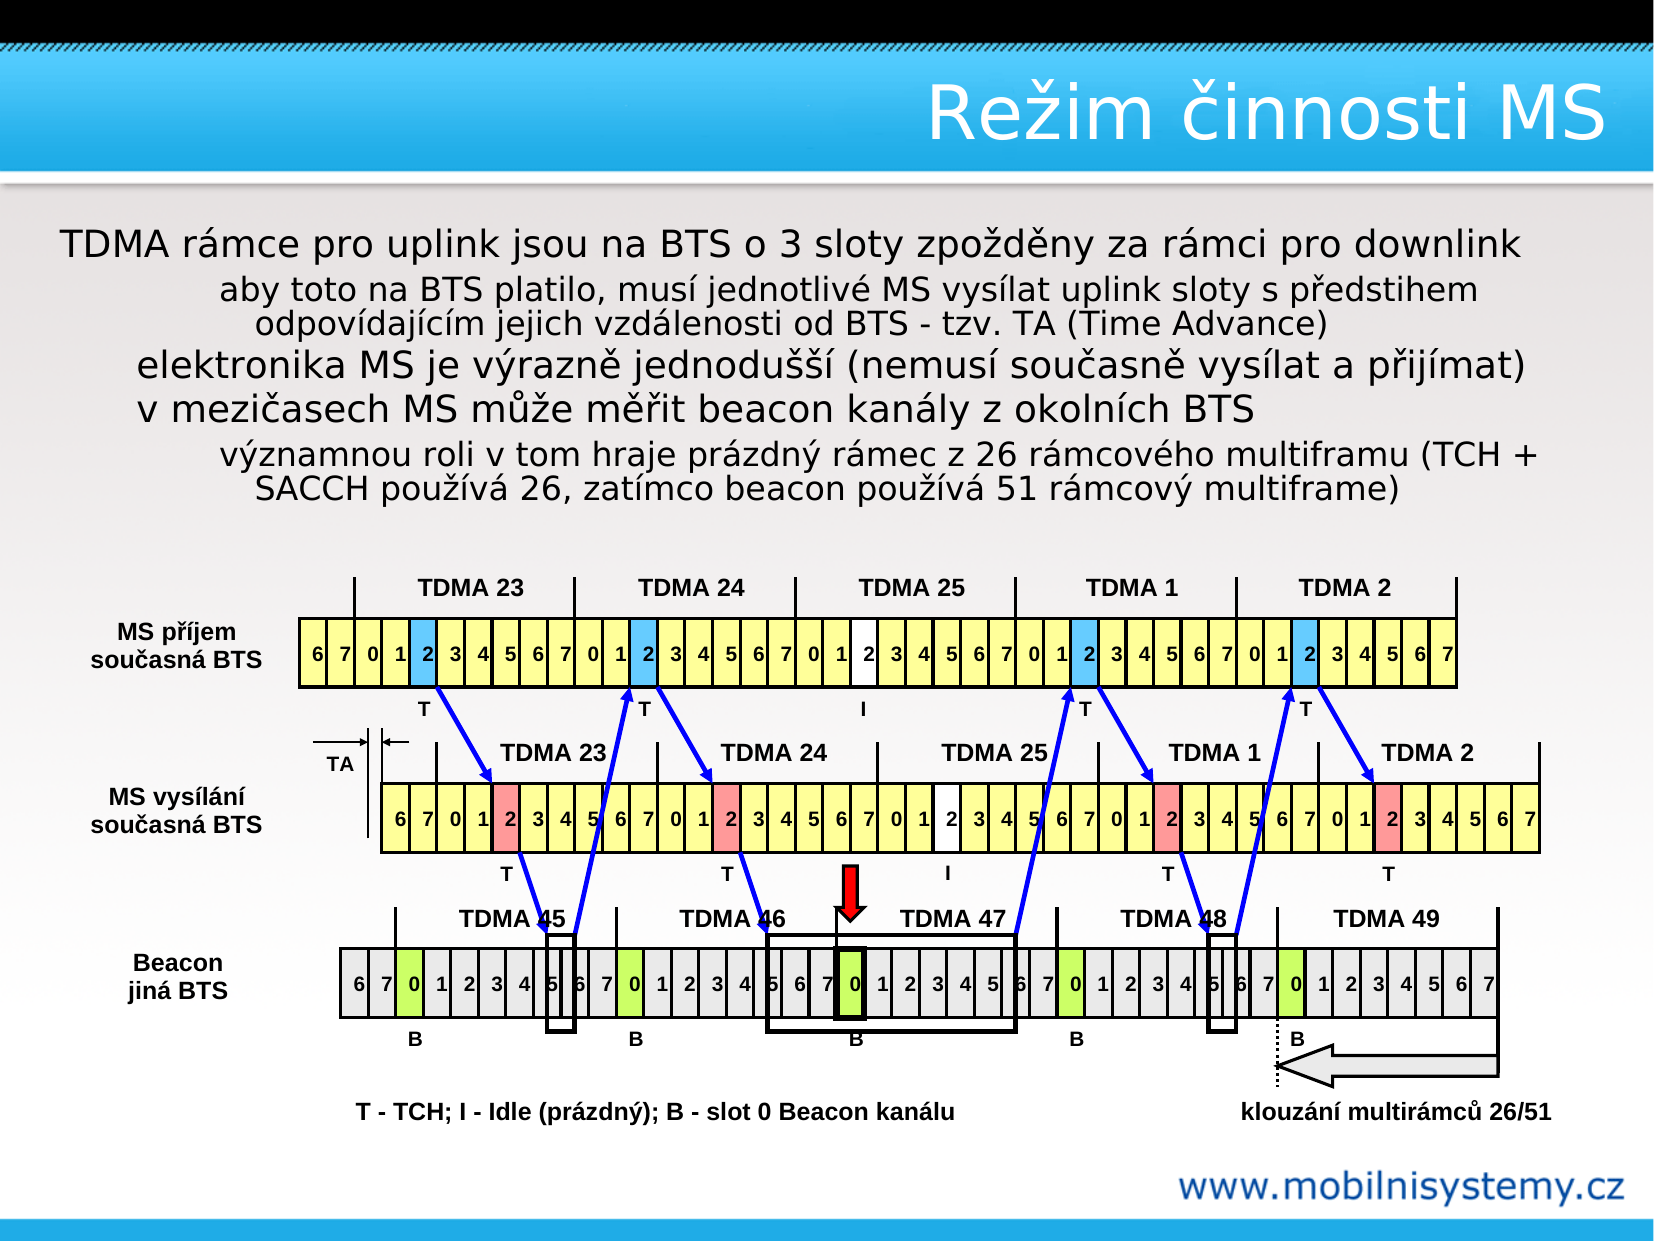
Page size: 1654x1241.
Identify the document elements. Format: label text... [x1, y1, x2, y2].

text_box [879, 783, 904, 800]
text_box 6 [1043, 800, 1070, 839]
text_box [549, 1004, 559, 1018]
text_box [602, 839, 628, 853]
text_box 7 [547, 634, 574, 674]
text_box [1484, 839, 1510, 853]
text_box [1017, 783, 1042, 800]
text_box MS vysílání současná BTS [75, 775, 279, 847]
text_box 6 [1001, 965, 1013, 1004]
text_box [1458, 783, 1483, 800]
text_box 6 [1238, 965, 1249, 1004]
text_box [1031, 1004, 1055, 1018]
text_box 7 [409, 800, 438, 839]
text_box [411, 783, 435, 800]
text_box 4 [547, 800, 574, 839]
text_box 4 [1167, 965, 1194, 1004]
text_box [549, 618, 573, 634]
text_box T [712, 855, 737, 894]
text_box 3 [1403, 800, 1428, 839]
text_box T [1070, 689, 1095, 729]
text_box [1263, 839, 1290, 853]
text_box [1265, 618, 1290, 634]
text_box TDMA 1 [1070, 566, 1195, 610]
text_box B [1056, 1020, 1085, 1060]
text_box 1 [381, 634, 409, 674]
text_box [1376, 783, 1400, 800]
text_box 2 [671, 965, 700, 1004]
text_box [1277, 1045, 1498, 1087]
text_box [1444, 1004, 1469, 1018]
text_box [397, 1004, 422, 1018]
text_box [684, 839, 711, 853]
text_box [1155, 674, 1179, 687]
text_box TDMA 46 [664, 896, 802, 941]
text_box 2 [1373, 800, 1403, 839]
text_box 3 [1361, 965, 1387, 1004]
text_box TDMA 25 [926, 731, 1058, 775]
text_box 7 [1249, 965, 1277, 1004]
text_box [604, 618, 628, 634]
text_box [631, 618, 656, 634]
text_box [1401, 839, 1427, 853]
text_box 5 [1194, 965, 1206, 1004]
text_box TDMA 23 [485, 731, 617, 775]
text_box [700, 1004, 725, 1018]
text_box 6 [1442, 965, 1470, 1004]
text_box [836, 866, 865, 922]
text_box 6 [781, 965, 808, 1004]
text_box T [492, 855, 516, 894]
text_box [425, 1004, 449, 1018]
text_box 6 [577, 965, 588, 1004]
text_box T [409, 689, 433, 729]
text_box [1428, 839, 1455, 853]
text_box 7 [326, 634, 355, 674]
text_box 5 [795, 800, 822, 839]
text_box I [845, 689, 879, 729]
text_box [1100, 618, 1124, 634]
text_box [932, 839, 959, 853]
text_box 7 [368, 965, 397, 1004]
text_box 5 [1456, 800, 1484, 839]
text_box [1318, 839, 1345, 853]
text_box [893, 1004, 918, 1018]
text_box klouzání multirámců 26/51 [1225, 1089, 1569, 1134]
text_box 2 [932, 800, 962, 839]
text_box [714, 618, 739, 634]
text_box [960, 839, 987, 853]
text_box 0 [1236, 634, 1263, 674]
text_box [673, 1004, 697, 1018]
text_box 0 [438, 800, 464, 839]
text_box [438, 783, 463, 800]
text_box [596, 839, 601, 853]
text_box [838, 1004, 863, 1018]
text_box [547, 839, 573, 853]
text_box [838, 948, 1013, 965]
text_box [686, 674, 711, 687]
text_box TDMA 23 [613, 734, 623, 775]
text_box [769, 674, 794, 687]
text_box [1155, 783, 1179, 800]
text_box 2 [629, 634, 659, 674]
text_box [356, 674, 380, 687]
text_box [356, 618, 380, 634]
text_box [797, 618, 821, 634]
text_box [769, 618, 794, 634]
text_box [1059, 948, 1206, 965]
text_box [1086, 1004, 1111, 1018]
text_box [535, 1004, 545, 1018]
text_box [1373, 839, 1400, 853]
list TDMA rámce pro uplink jsou na BTS o 3 sloty zpožděny za rámci pro downlink aby toto na BTS platilo, musí jednotlivé MS vysílat uplink sloty s předstihem odpovídajícím jejich vzdálenosti od BTS - tzv. TA (Time Advance) elektronika MS je výrazně jednodušší (nemusí současně vysílat a přijímat) v mezičasech MS může měřit beacon kanály z okolních BTS významnou roli v tom hraje prázdný rámec z 26 rámcového multiframu (TCH + SACCH používá 26, zatímco beacon používá 51 rámcový multiframe) [32, 218, 1595, 1108]
text_box [1389, 1004, 1414, 1018]
text_box 1 [1084, 965, 1112, 1004]
text_box [381, 839, 408, 853]
text_box [1320, 783, 1345, 800]
text_box [1348, 783, 1372, 800]
text_box [742, 618, 766, 634]
text_box [1210, 783, 1235, 800]
text_box [438, 674, 463, 687]
text_box [1403, 674, 1427, 687]
text_box [1417, 1004, 1441, 1018]
text_box [1196, 1004, 1206, 1018]
text_box Beacon jiná BTS [112, 940, 244, 1012]
text_box 0 [1318, 800, 1346, 839]
text_box [1183, 674, 1207, 687]
text_box 2 [1070, 634, 1099, 674]
text_box [783, 1004, 807, 1018]
text_box TDMA 24 [622, 566, 761, 610]
text_box [852, 618, 876, 634]
text_box [879, 674, 904, 687]
text_box [466, 674, 490, 687]
text_box [1125, 839, 1152, 853]
text_box 5 [574, 800, 602, 839]
text_box 0 [355, 634, 381, 674]
text_box [1376, 618, 1400, 634]
text_box [742, 839, 766, 853]
text_box 7 [1291, 800, 1318, 839]
text_box [907, 674, 931, 687]
text_box [383, 618, 408, 634]
text_box [1238, 618, 1262, 634]
text_box [409, 839, 435, 853]
text_box [1141, 1004, 1166, 1018]
text_box 6 [560, 965, 572, 1004]
text_box 2 [409, 634, 438, 674]
text_box 7 [767, 634, 795, 674]
text_box 3 [521, 800, 547, 839]
text_box TDMA 24 [705, 731, 843, 775]
text_box [494, 783, 518, 800]
text_box 1 [905, 800, 932, 839]
text_box 5 [932, 634, 960, 674]
text_box 0 [877, 800, 905, 839]
text_box 6 [340, 965, 368, 1004]
text_box 2 [1332, 965, 1361, 1004]
text_box [549, 948, 572, 965]
text_box [822, 839, 849, 853]
text_box [521, 674, 546, 687]
text_box [618, 948, 765, 965]
text_box 2 [1153, 800, 1182, 839]
text_box B [616, 1020, 644, 1060]
text_box [948, 1004, 973, 1018]
text_box [1238, 948, 1276, 965]
text_box [1320, 674, 1345, 687]
text_box [1293, 783, 1317, 800]
text_box [494, 618, 518, 634]
text_box 5 [1236, 800, 1263, 839]
text_box [1320, 618, 1345, 634]
text_box 2 [1291, 634, 1320, 674]
text_box [1072, 783, 1097, 800]
text_box [1100, 783, 1124, 800]
text_box [852, 674, 876, 687]
text_box [850, 839, 876, 853]
text_box B [1277, 1020, 1306, 1060]
text_box [1210, 618, 1235, 634]
text_box 0 [574, 634, 602, 674]
text_box 4 [464, 634, 492, 674]
text_box [811, 1004, 835, 1018]
text_box [990, 674, 1014, 687]
text_box [1114, 1004, 1138, 1018]
text_box 3 [879, 634, 905, 674]
text_box [1279, 1004, 1303, 1018]
text_box 1 [864, 965, 891, 1004]
text_box [1293, 674, 1317, 687]
text_box [714, 783, 739, 800]
text_box 7 [1428, 634, 1455, 674]
text_box [464, 839, 490, 853]
text_box [328, 618, 353, 634]
text_box [438, 618, 463, 634]
text_box 6 [822, 800, 850, 839]
text_box [452, 1004, 477, 1018]
text_box TDMA 1 [1153, 731, 1277, 775]
text_box 2 [891, 965, 920, 1004]
text_box [962, 674, 987, 687]
text_box [1291, 839, 1317, 853]
text_box I [930, 853, 964, 893]
text_box [877, 839, 904, 853]
text_box 6 [1222, 965, 1234, 1004]
text_box [1269, 783, 1290, 800]
text_box 6 [602, 800, 629, 839]
text_box [1511, 839, 1538, 853]
text_box [549, 674, 573, 687]
text_box [824, 674, 849, 687]
text_box [383, 674, 408, 687]
text_box [1238, 783, 1262, 800]
text_box [659, 618, 683, 634]
text_box [824, 618, 849, 634]
text_box 2 [492, 800, 521, 839]
text_box 1 [643, 965, 671, 1004]
text_box 0 [1098, 800, 1125, 839]
text_box [645, 1004, 670, 1018]
text_box [1183, 783, 1207, 800]
text_box [1128, 618, 1152, 634]
text_box 1 [1263, 634, 1291, 674]
text_box [742, 674, 766, 687]
text_box [1252, 1004, 1276, 1018]
text_box [576, 618, 601, 634]
text_box T [629, 689, 654, 729]
text_box [411, 674, 435, 687]
text_box T [1373, 855, 1398, 894]
text_box [1003, 1004, 1013, 1018]
text_box 4 [1387, 965, 1415, 1004]
text_box [1072, 618, 1097, 634]
text_box [742, 783, 766, 800]
text_box 4 [905, 634, 932, 674]
text_box 4 [505, 965, 533, 1004]
text_box 4 [726, 965, 753, 1004]
text_box 7 [808, 965, 836, 1004]
text_box [852, 783, 876, 800]
text_box [480, 1004, 504, 1018]
text_box [659, 783, 683, 800]
text_box 1 [1125, 800, 1153, 839]
text_box TDMA 23 [402, 566, 540, 610]
text_box [1018, 948, 1055, 965]
text_box 6 [1018, 965, 1029, 1004]
text_box [370, 1004, 394, 1018]
text_box 6 [519, 634, 547, 674]
text_box [1513, 783, 1538, 800]
text_box 2 [712, 800, 741, 839]
text_box [657, 839, 683, 853]
text_box [770, 1004, 780, 1018]
text_box [1238, 674, 1262, 687]
text_box [629, 839, 656, 853]
text_box 4 [1208, 800, 1236, 839]
text_box [1348, 618, 1372, 634]
text_box [990, 618, 1014, 634]
text_box 3 [1182, 800, 1208, 839]
text_box [1486, 783, 1510, 800]
picture [0, 0, 1654, 1241]
text_box [466, 783, 490, 800]
text_box [935, 783, 959, 800]
text_box B [395, 1020, 424, 1060]
text_box TDMA 2 [1366, 731, 1490, 775]
title Režim činnosti MS [29, 41, 1624, 185]
text_box [962, 618, 987, 634]
text_box [797, 783, 821, 800]
text_box TDMA 2 [1283, 566, 1408, 610]
text_box [714, 674, 739, 687]
text_box 4 [1346, 634, 1373, 674]
text_box 1 [684, 800, 712, 839]
text_box T [1291, 689, 1315, 729]
text_box [576, 783, 601, 800]
text_box B [836, 1020, 865, 1060]
text_box [466, 618, 490, 634]
text_box 5 [770, 965, 781, 1004]
text_box 6 [1263, 800, 1291, 839]
text_box 0 [657, 800, 684, 839]
text_box [411, 618, 435, 634]
text_box TDMA 47 [884, 896, 1023, 941]
text_box [1431, 618, 1455, 634]
text_box [1376, 674, 1400, 687]
text_box [962, 783, 987, 800]
text_box 4 [988, 800, 1015, 839]
text_box [728, 1004, 752, 1018]
text_box MS příjem současná BTS [75, 610, 279, 682]
text_box 7 [629, 800, 657, 839]
text_box 0 [616, 965, 643, 1004]
text_box [824, 783, 849, 800]
text_box [769, 783, 794, 800]
text_box 7 [588, 965, 616, 1004]
text_box 3 [659, 634, 684, 674]
text_box 6 [740, 634, 767, 674]
text_box T [1153, 855, 1178, 894]
text_box [507, 1004, 532, 1018]
text_box TDMA 48 [1105, 896, 1243, 941]
text_box TDMA 49 [1318, 896, 1456, 941]
text_box [1211, 1004, 1221, 1018]
text_box 5 [712, 634, 740, 674]
text_box 1 [464, 800, 492, 839]
text_box [577, 1004, 587, 1018]
text_box [1348, 674, 1372, 687]
text_box 0 [1015, 634, 1043, 674]
text_box [1307, 1004, 1331, 1018]
text_box 5 [1373, 634, 1401, 674]
text_box [879, 618, 904, 634]
text_box [1043, 839, 1069, 853]
text_box [1238, 1004, 1248, 1018]
text_box 7 [1511, 800, 1538, 839]
text_box [990, 783, 1014, 800]
text_box 6 [960, 634, 988, 674]
text_box [1403, 783, 1427, 800]
text_box 2 [1112, 965, 1141, 1004]
text_box [1155, 618, 1179, 634]
text_box [631, 783, 656, 800]
text_box 4 [946, 965, 974, 1004]
text_box [1403, 618, 1427, 634]
text_box 0 [397, 965, 423, 1004]
text_box [659, 674, 683, 687]
text_box TDMA 45 [443, 896, 582, 941]
text_box 4 [1125, 634, 1153, 674]
text_box [299, 674, 325, 687]
text_box 6 [1401, 634, 1428, 674]
text_box 7 [1208, 634, 1236, 674]
text_box [1017, 674, 1042, 687]
text_box [618, 1004, 642, 1018]
text_box [1098, 839, 1124, 853]
text_box TDMA 47 [884, 937, 1013, 941]
text_box 3 [741, 800, 767, 839]
text_box [604, 674, 628, 687]
text_box TA [299, 744, 382, 784]
text_box [521, 618, 546, 634]
text_box [1045, 674, 1069, 687]
text_box [491, 839, 518, 853]
text_box 1 [423, 965, 450, 1004]
text_box 3 [962, 800, 988, 839]
text_box [521, 839, 546, 853]
text_box 6 [382, 800, 409, 839]
text_box [1211, 948, 1234, 965]
text_box [935, 674, 959, 687]
text_box [340, 948, 394, 965]
text_box 7 [1029, 965, 1056, 1004]
text_box [563, 1004, 572, 1018]
text_box [328, 674, 353, 687]
text_box [1049, 783, 1069, 800]
text_box 1 [602, 634, 629, 674]
text_box 6 [299, 634, 326, 674]
text_box [907, 618, 931, 634]
text_box 4 [684, 634, 712, 674]
text_box 2 [850, 634, 879, 674]
text_box 3 [920, 965, 946, 1004]
text_box 5 [492, 634, 519, 674]
text_box 2 [450, 965, 479, 1004]
text_box [1017, 618, 1042, 634]
text_box [1128, 783, 1152, 800]
text_box 4 [767, 800, 795, 839]
text_box [1128, 674, 1152, 687]
text_box [797, 674, 821, 687]
text_box [397, 948, 545, 965]
text_box [383, 783, 408, 800]
text_box [436, 839, 463, 853]
text_box 6 [1484, 800, 1511, 839]
text_box [1153, 839, 1179, 853]
text_box [1183, 839, 1207, 853]
text_box [1183, 618, 1207, 634]
text_box [686, 618, 711, 634]
text_box 3 [1099, 634, 1125, 674]
text_box [576, 674, 601, 687]
text_box 0 [795, 634, 822, 674]
text_box 3 [479, 965, 505, 1004]
text_box 0 [836, 965, 864, 1004]
text_box 4 [1428, 800, 1456, 839]
text_box [1169, 1004, 1193, 1018]
text_box [590, 1004, 615, 1018]
text_box [299, 618, 325, 634]
text_box 3 [1320, 634, 1346, 674]
text_box [1334, 1004, 1359, 1018]
text_box [770, 948, 835, 965]
text_box 5 [1211, 965, 1222, 1004]
text_box [494, 674, 518, 687]
text_box [976, 1004, 1000, 1018]
text_box 0 [1056, 965, 1084, 1004]
text_box TDMA 25 [843, 566, 981, 610]
text_box [1362, 1004, 1386, 1018]
text_box [1070, 839, 1097, 853]
text_box [1236, 839, 1254, 853]
text_box [1265, 674, 1290, 687]
text_box [767, 839, 794, 853]
text_box 7 [850, 800, 877, 839]
text_box [631, 674, 656, 687]
text_box [1346, 839, 1372, 853]
text_box 5 [753, 965, 765, 1004]
text_box T - TCH; I - Idle (prázdný); B - slot 0 Beacon kanálu [340, 1089, 972, 1134]
text_box 6 [1180, 634, 1208, 674]
text_box 3 [438, 634, 464, 674]
text_box [1210, 674, 1235, 687]
text_box [921, 1004, 945, 1018]
text_box [907, 783, 931, 800]
text_box TDMA 25 [1054, 734, 1064, 775]
text_box 0 [1277, 965, 1305, 1004]
text_box [577, 948, 615, 965]
text_box [1100, 674, 1124, 687]
text_box 3 [1141, 965, 1167, 1004]
text_box 1 [1305, 965, 1332, 1004]
text_box 7 [1470, 965, 1496, 1004]
text_box [1018, 1004, 1028, 1018]
text_box 1 [822, 634, 850, 674]
text_box 5 [1153, 634, 1180, 674]
text_box [686, 783, 711, 800]
text_box [1431, 674, 1455, 687]
text_box [1072, 674, 1097, 687]
text_box [1279, 948, 1496, 965]
text_box 5 [549, 965, 560, 1004]
text_box [574, 839, 593, 853]
text_box [608, 783, 628, 800]
text_box [1208, 839, 1235, 853]
text_box 5 [1415, 965, 1442, 1004]
text_box [712, 839, 739, 853]
text_box 3 [700, 965, 726, 1004]
text_box 1 [1043, 634, 1070, 674]
text_box [1431, 783, 1455, 800]
text_box [340, 1004, 367, 1018]
text_box [905, 839, 931, 853]
text_box [1059, 1004, 1083, 1018]
text_box [549, 783, 573, 800]
text_box [1224, 1004, 1234, 1018]
text_box 7 [1070, 800, 1098, 839]
text_box [1015, 839, 1034, 853]
text_box 5 [533, 965, 545, 1004]
text_box [935, 618, 959, 634]
text_box [1258, 839, 1262, 853]
text_box [1472, 1004, 1496, 1018]
text_box [1037, 839, 1042, 853]
text_box [795, 839, 821, 853]
text_box 5 [1015, 800, 1043, 839]
text_box [521, 783, 546, 800]
text_box 5 [974, 965, 1001, 1004]
text_box [1456, 839, 1483, 853]
text_box [755, 1004, 765, 1018]
text_box [866, 1004, 890, 1018]
text_box [1293, 618, 1317, 634]
text_box 1 [1346, 800, 1373, 839]
text_box [988, 839, 1014, 853]
text_box [1045, 618, 1069, 634]
